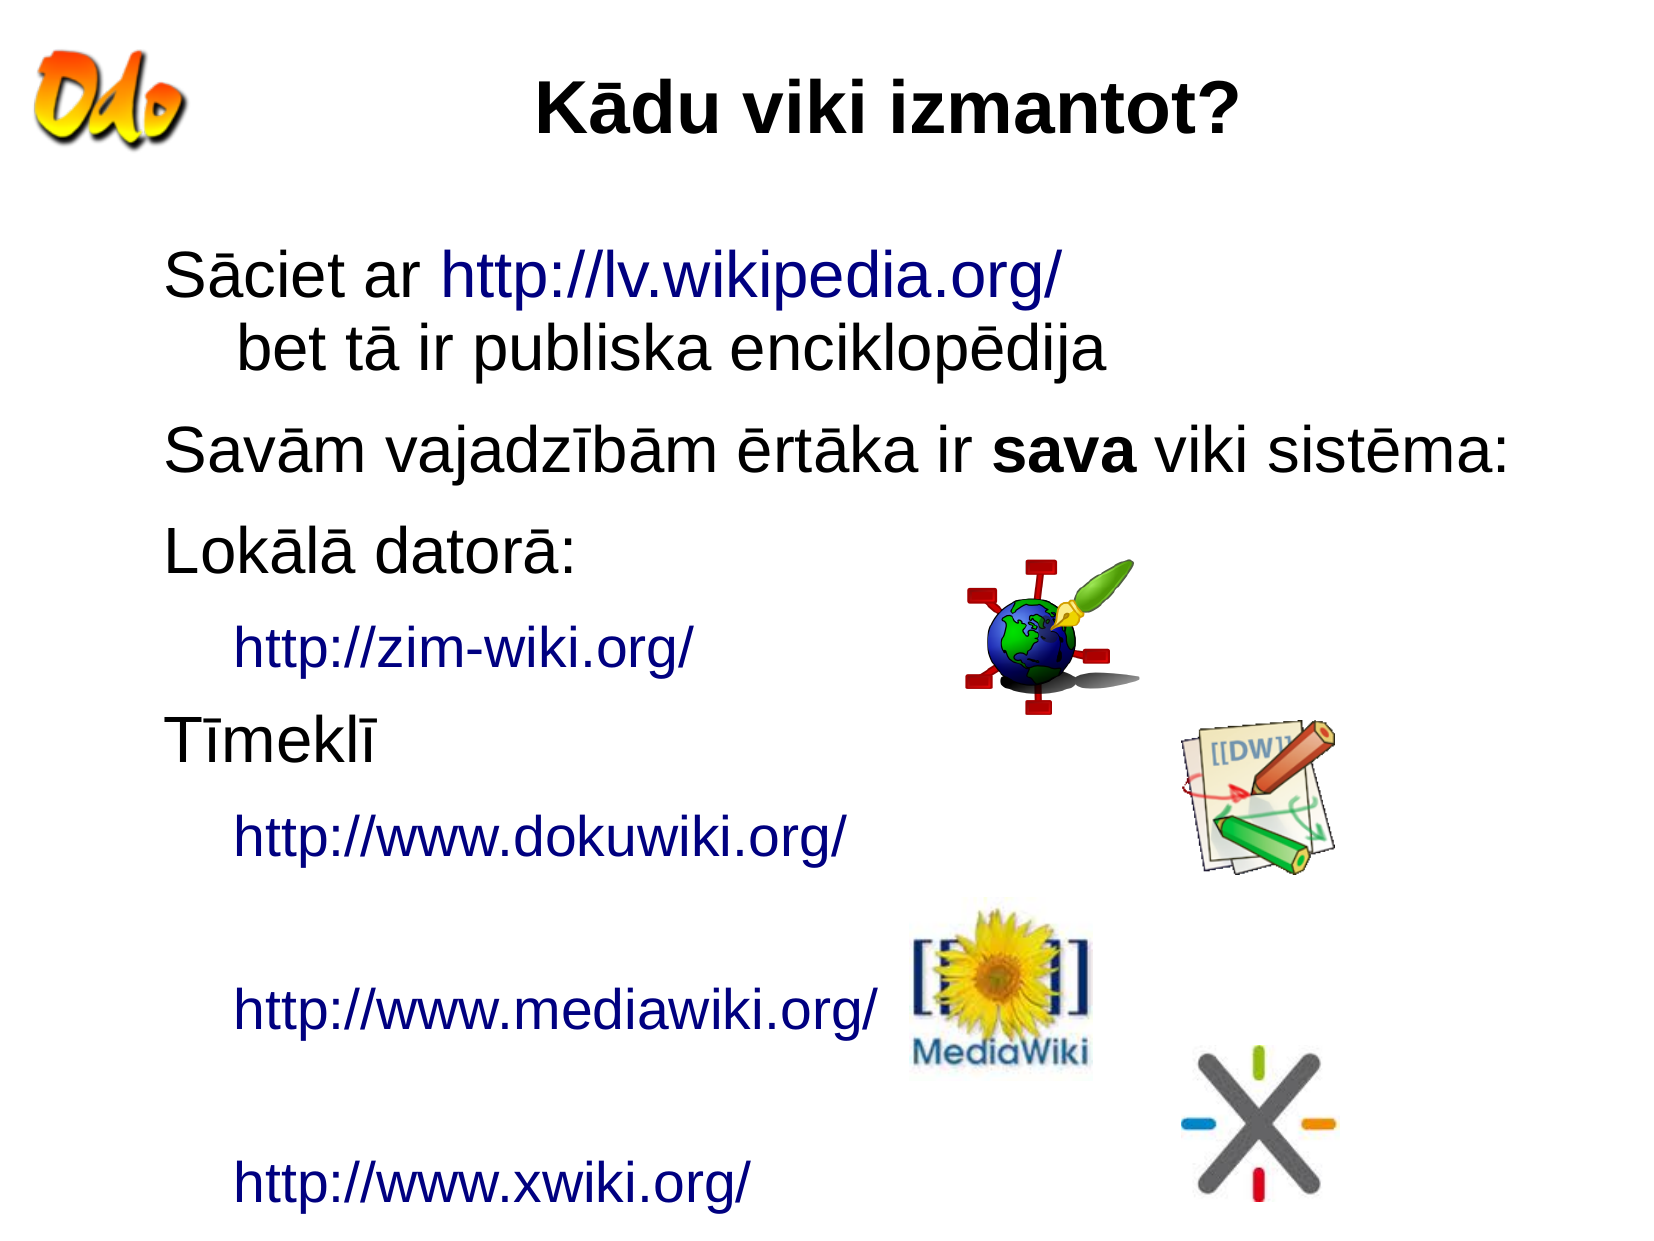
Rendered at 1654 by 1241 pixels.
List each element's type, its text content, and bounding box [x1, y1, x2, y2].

picture [1181, 1045, 1340, 1202]
list Sāciet ar http://lv.wikipedia.org/ bet tā ir publiska enciklopēdija Savām vajadzībām ērtāka ir sava viki sistēma: Lokālā datorā: http://zim-wiki.org/ Tīmeklī http://www.dokuwiki.org/ http://www.mediawiki.org/ http://www.xwiki.org/ [94, 238, 1583, 1217]
picture [27, 34, 195, 160]
picture [909, 897, 1093, 1081]
title Kādu viki izmantot? [206, 49, 1571, 166]
picture [1181, 720, 1335, 875]
picture [962, 549, 1140, 727]
